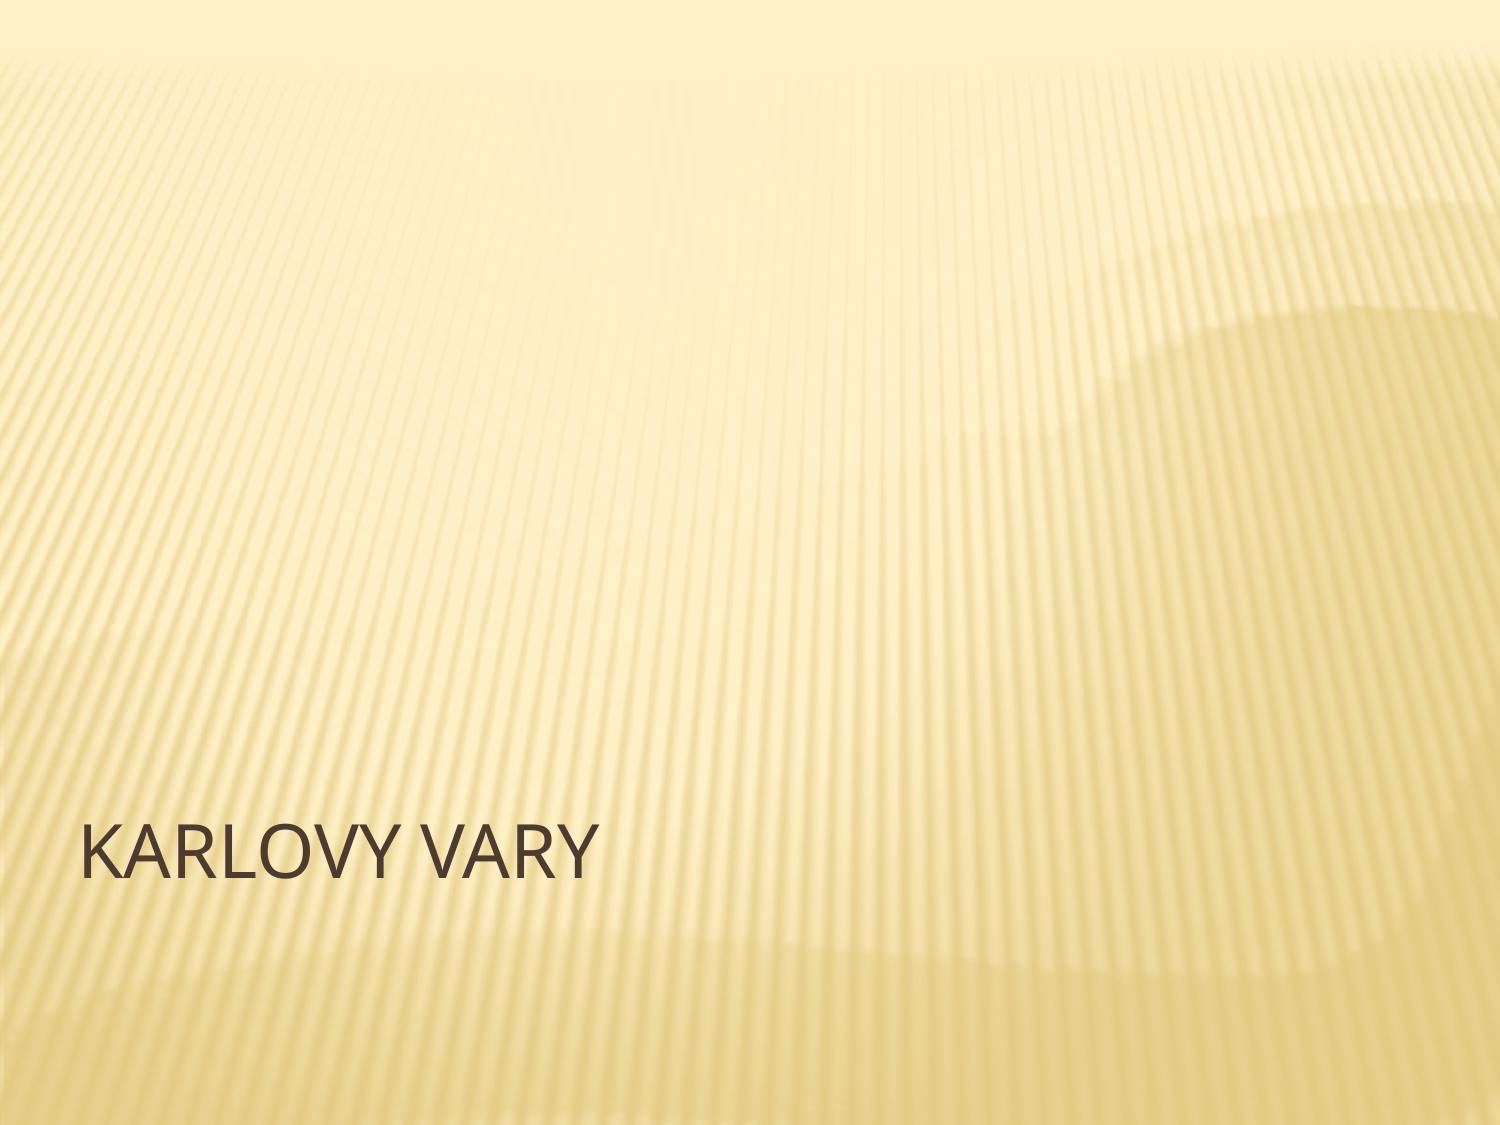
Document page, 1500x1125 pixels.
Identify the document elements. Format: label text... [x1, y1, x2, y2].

title Karlovy Vary [62, 796, 1450, 997]
